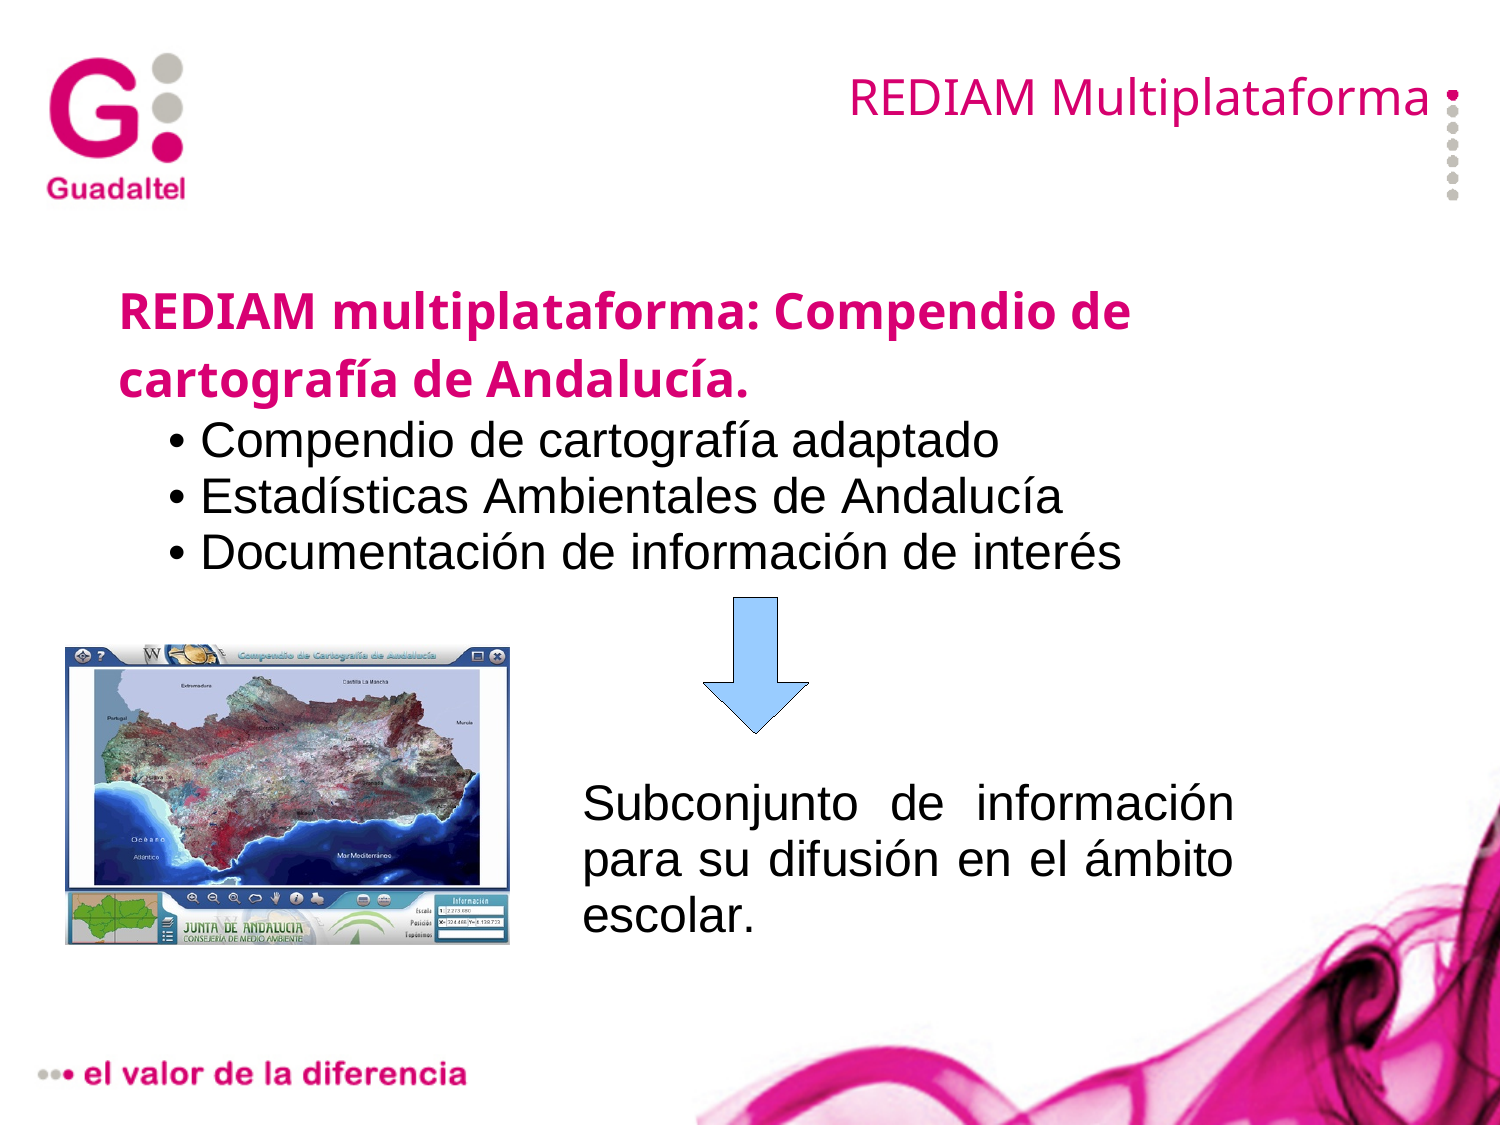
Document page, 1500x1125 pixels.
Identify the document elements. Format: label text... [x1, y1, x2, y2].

text_box Subconjunto de información para su difusión en el ámbito escolar. [567, 768, 1278, 975]
text_box REDIAM Multiplataforma [333, 54, 1447, 126]
text_box [703, 597, 809, 734]
picture [0, 0, 1500, 1125]
text_box REDIAM multiplataforma: Compendio de cartografía de Andalucía. [104, 268, 1420, 458]
text_box Compendio de cartografía adaptado Estadísticas Ambientales de Andalucía Documentación de información de interés [154, 405, 1306, 588]
